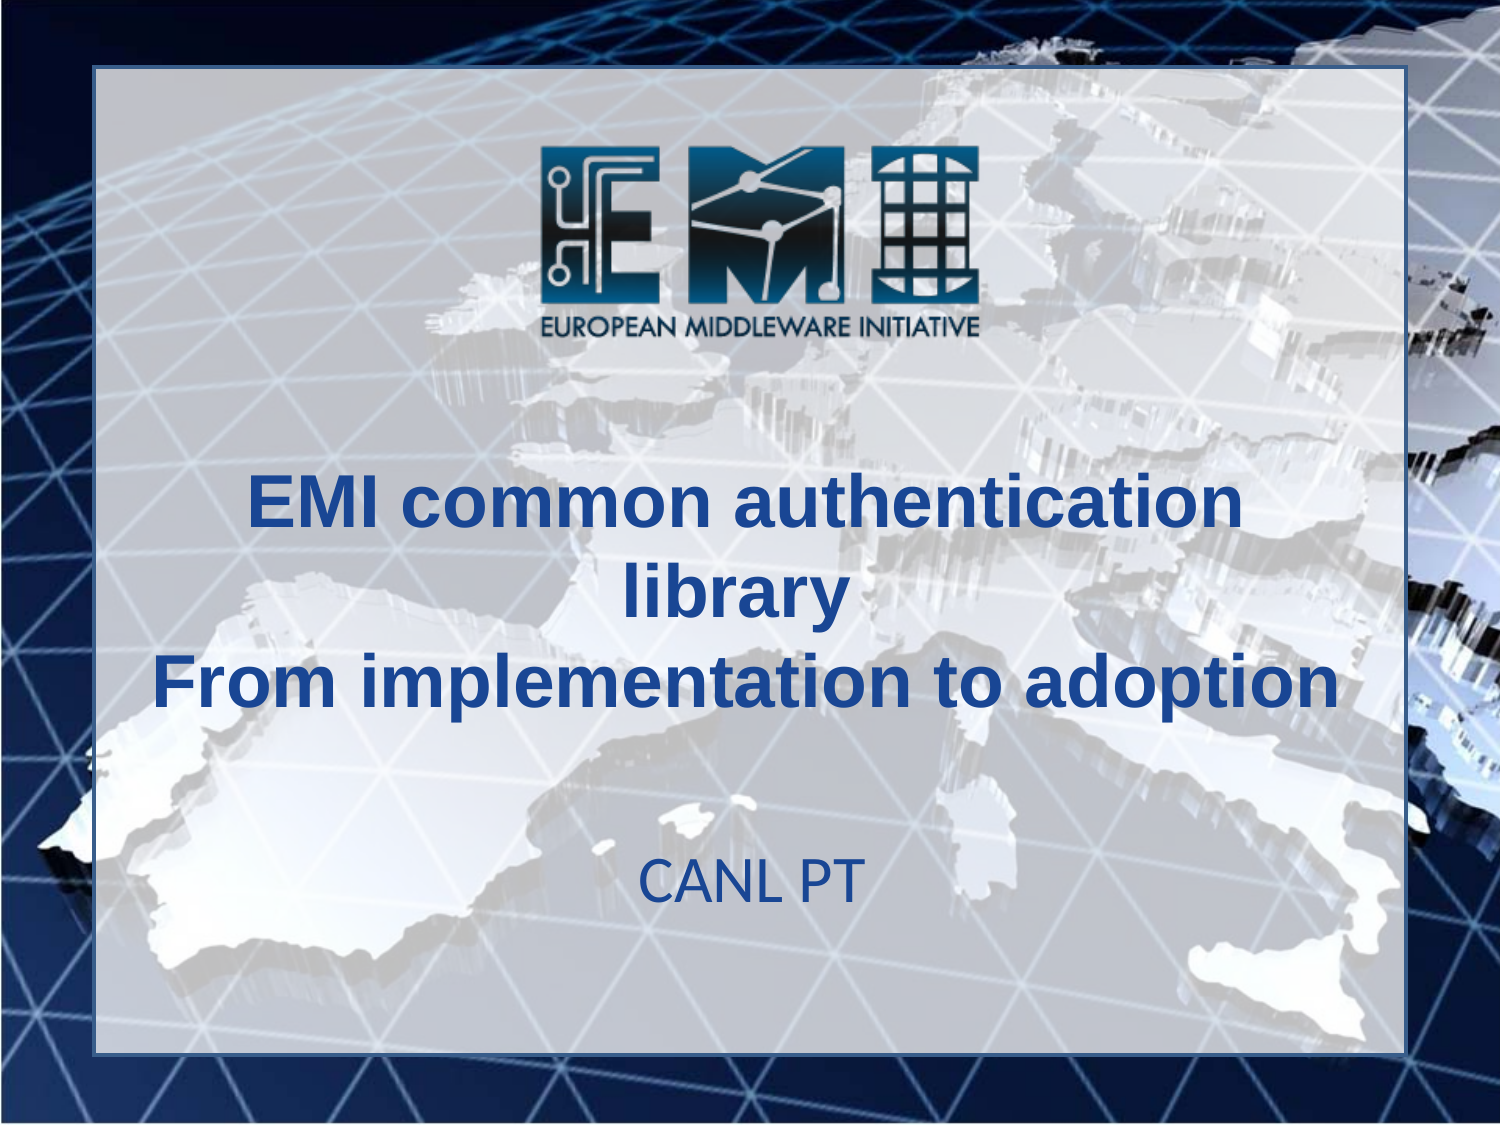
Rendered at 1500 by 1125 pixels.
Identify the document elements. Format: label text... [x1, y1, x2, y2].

text_box CANL PT [224, 732, 1280, 1118]
picture [0, 0, 1500, 1125]
title EMI common authentication library From implementation to adoption [109, 445, 1385, 731]
